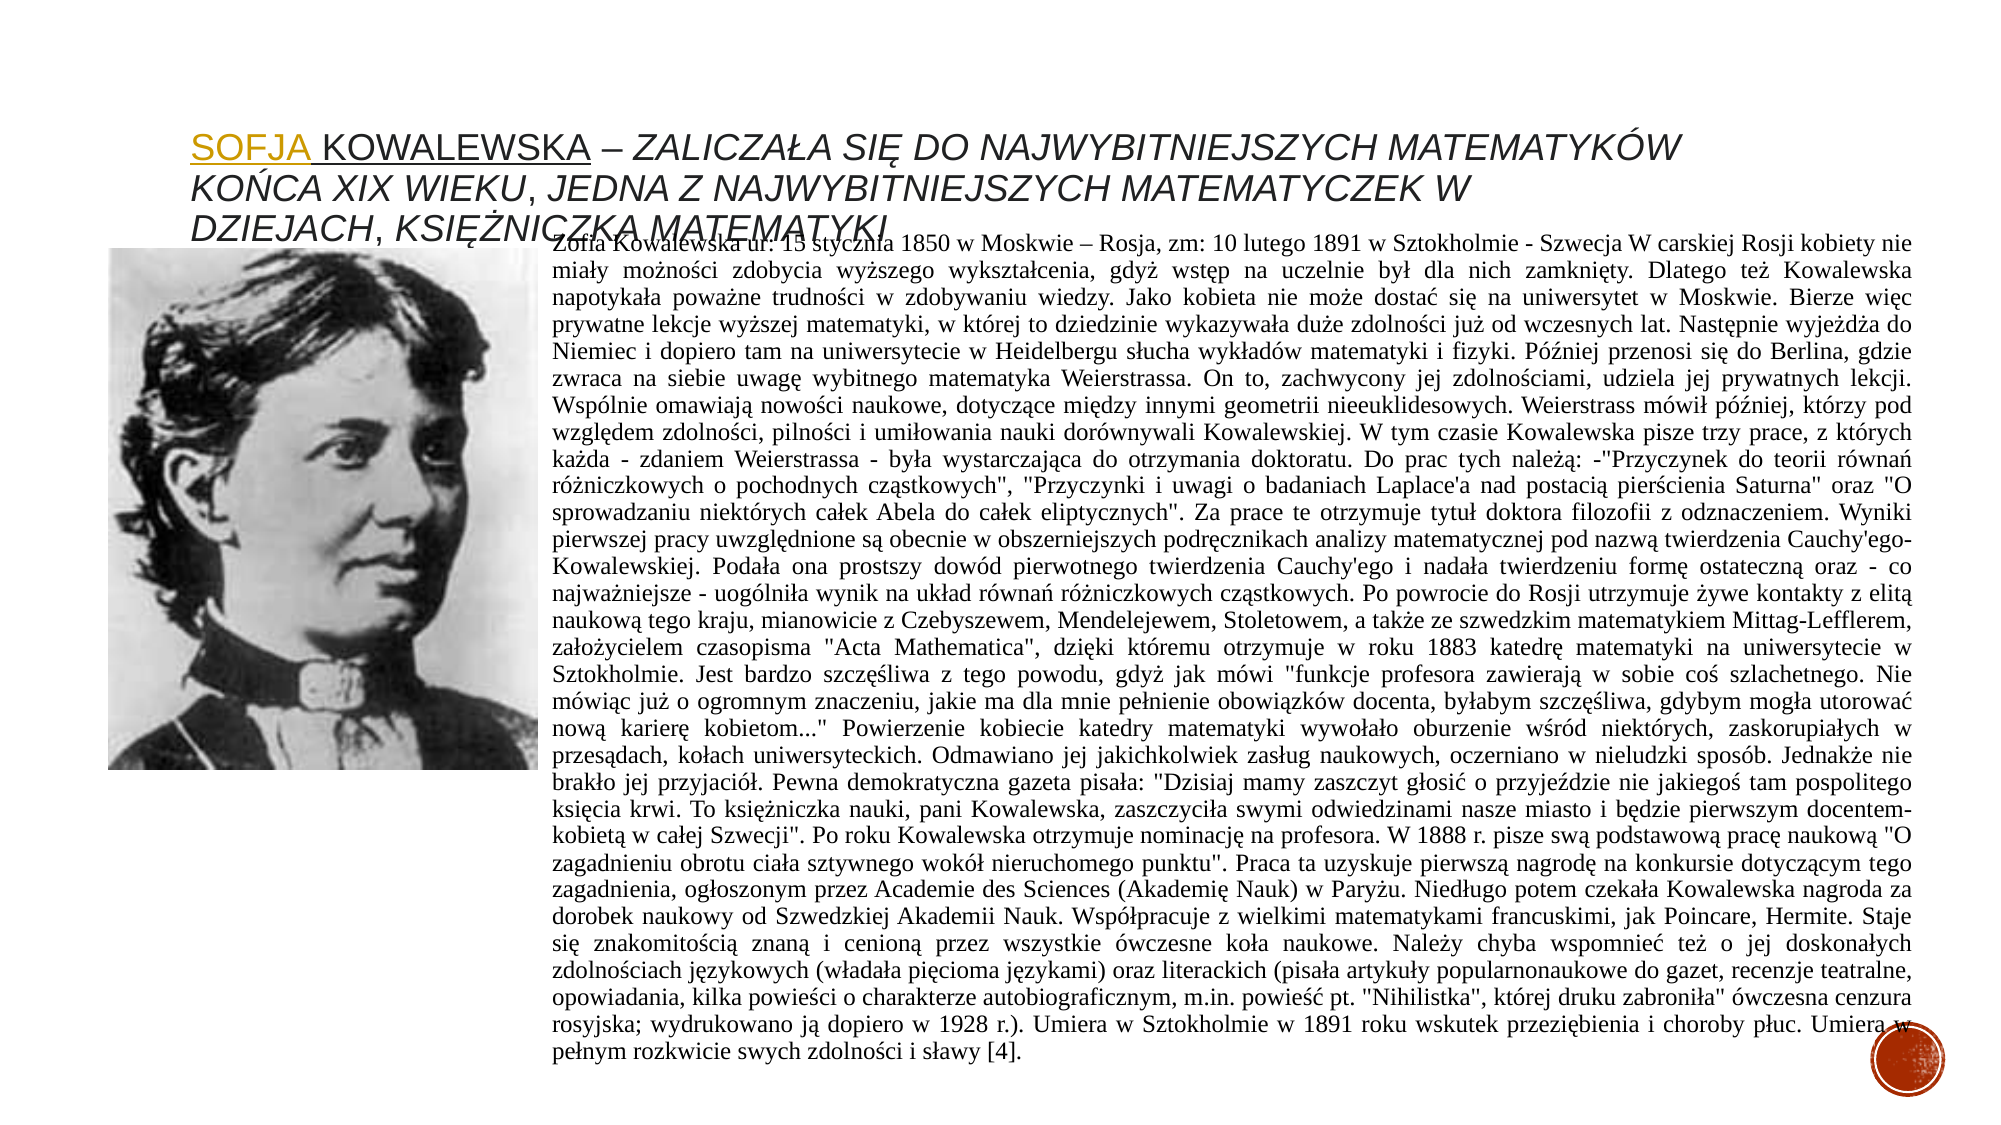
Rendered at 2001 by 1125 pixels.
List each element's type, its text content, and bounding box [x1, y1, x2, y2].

picture [1870, 1028, 1946, 1097]
title Sofja Kowalewska – zaliczała się do najwybitniejszych matematyków końca XIX wieku, jedna z najwybitniejszych matematyczek w dziejach, księżniczka matematyki [175, 79, 1826, 248]
list Zofia Kowalewska ur: 15 stycznia 1850 w Moskwie – Rosja, zm: 10 lutego 1891 w Sztokholmie - Szwecja W carskiej Rosji kobiety nie miały możności zdobycia wyższego wykształcenia, gdyż wstęp na uczelnie był dla nich zamknięty. Dlatego też Kowalewska napotykała poważne trudności w zdobywaniu wiedzy. Jako kobieta nie może dostać się na uniwersytet w Moskwie. Bierze więc prywatne lekcje wyższej matematyki, w której to dziedzinie wykazywała duże zdolności już od wczesnych lat. Następnie wyjeżdża do Niemiec i dopiero tam na uniwersytecie w Heidelbergu słucha wykładów matematyki i fizyki. Później przenosi się do Berlina, gdzie zwraca na siebie uwagę wybitnego matematyka Weierstrassa. On to, zachwycony jej zdolnościami, udziela jej prywatnych lekcji. Wspólnie omawiają nowości naukowe, dotyczące między innymi geometrii nieeuklidesowych. Weierstrass mówił później, którzy pod względem zdolności, pilności i umiłowania nauki dorównywali Kowalewskiej. W tym czasie Kowalewska pisze trzy prace, z których każda - zdaniem Weierstrassa - była wystarczająca do otrzymania doktoratu. Do prac tych należą: -"Przyczynek do teorii równań różniczkowych o pochodnych cząstkowych", "Przyczynki i uwagi o badaniach Laplace'a nad postacią pierścienia Saturna" oraz "O sprowadzaniu niektórych całek Abela do całek eliptycznych". Za prace te otrzymuje tytuł doktora filozofii z odznaczeniem. Wyniki pierwszej pracy uwzględnione są obecnie w obszerniejszych podręcznikach analizy matematycznej pod nazwą twierdzenia Cauchy'ego-Kowalewskiej. Podała ona prostszy dowód pierwotnego twierdzenia Cauchy'ego i nadała twierdzeniu formę ostateczną oraz - co najważniejsze - uogólniła wynik na układ równań różniczkowych cząstkowych. Po powrocie do Rosji utrzymuje żywe kontakty z elitą naukową tego kraju, mianowicie z Czebyszewem, Mendelejewem, Stoletowem, a także ze szwedzkim matematykiem Mittag-Lefflerem, założycielem czasopisma "Acta Mathematica", dzięki któremu otrzymuje w roku 1883 katedrę matematyki na uniwersytecie w Sztokholmie. Jest bardzo szczęśliwa z tego powodu, gdyż jak mówi "funkcje profesora zawierają w sobie coś szlachetnego. Nie mówiąc już o ogromnym znaczeniu, jakie ma dla mnie pełnienie obowiązków docenta, byłabym szczęśliwa, gdybym mogła utorować nową karierę kobietom..." Powierzenie kobiecie katedry matematyki wywołało oburzenie wśród niektórych, zaskorupiałych w przesądach, kołach uniwersyteckich. Odmawiano jej jakichkolwiek zasług naukowych, oczerniano w nieludzki sposób. Jednakże nie brakło jej przyjaciół. Pewna demokratyczna gazeta pisała: "Dzisiaj mamy zaszczyt głosić o przyjeździe nie jakiegoś tam pospolitego księcia krwi. To księżniczka nauki, pani Kowalewska, zaszczyciła swymi odwiedzinami nasze miasto i będzie pierwszym docentem-kobietą w całej Szwecji". Po roku Kowalewska otrzymuje nominację na profesora. W 1888 r. pisze swą podstawową pracę naukową "O zagadnieniu obrotu ciała sztywnego wokół nieruchomego punktu". Praca ta uzyskuje pierwszą nagrodę na konkursie dotyczącym tego zagadnienia, ogłoszonym przez Academie des Sciences (Akademię Nauk) w Paryżu. Niedługo potem czekała Kowalewska nagroda za dorobek naukowy od Szwedzkiej Akademii Nauk. Współpracuje z wielkimi matematykami francuskimi, jak Poincare, Hermite. Staje się znakomitością znaną i cenioną przez wszystkie ówczesne koła naukowe. Należy chyba wspomnieć też o jej doskonałych zdolnościach językowych (władała pięcioma językami) oraz literackich (pisała artykuły popularnonaukowe do gazet, recenzje teatralne, opowiadania, kilka powieści o charakterze autobiograficznym, m.in. powieść pt. "Nihilistka", której druku zabroniła" ówczesna cenzura rosyjska; wydrukowano ją dopiero w 1928 r.). Umiera w Sztokholmie w 1891 roku wskutek przeziębienia i choroby płuc. Umiera w pełnym rozkwicie swych zdolności i sławy [4]. [537, 222, 1929, 1062]
picture [108, 248, 538, 770]
picture [1877, 1037, 1939, 1091]
